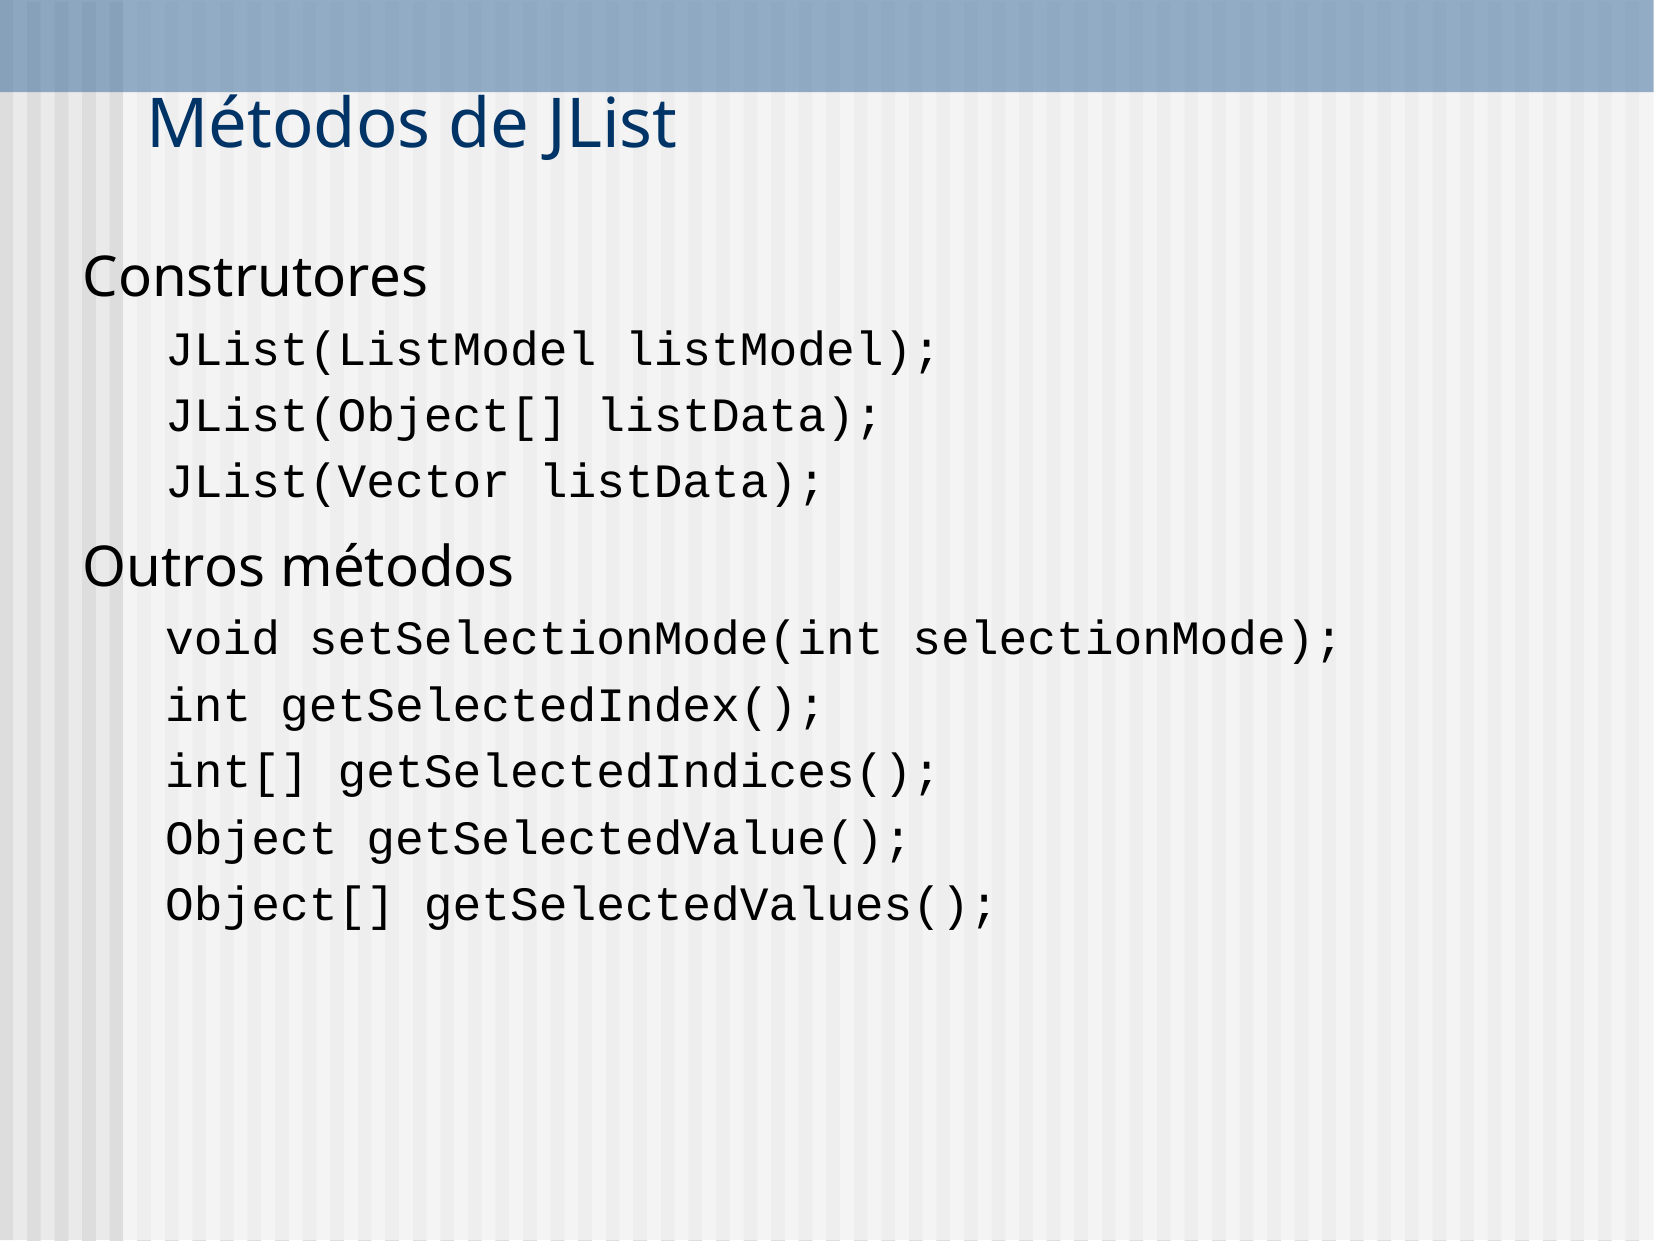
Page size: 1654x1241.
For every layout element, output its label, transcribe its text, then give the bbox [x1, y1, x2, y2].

list Construtores JList(ListModel listModel); JList(Object[] listData); JList(Vector listData); Outros métodos void setSelectionMode(int selectionMode); int getSelectedIndex(); int[] getSelectedIndices(); Object getSelectedValue(); Object[] getSelectedValues(); [82, 236, 1571, 1094]
title Métodos de JList [146, 36, 1536, 204]
